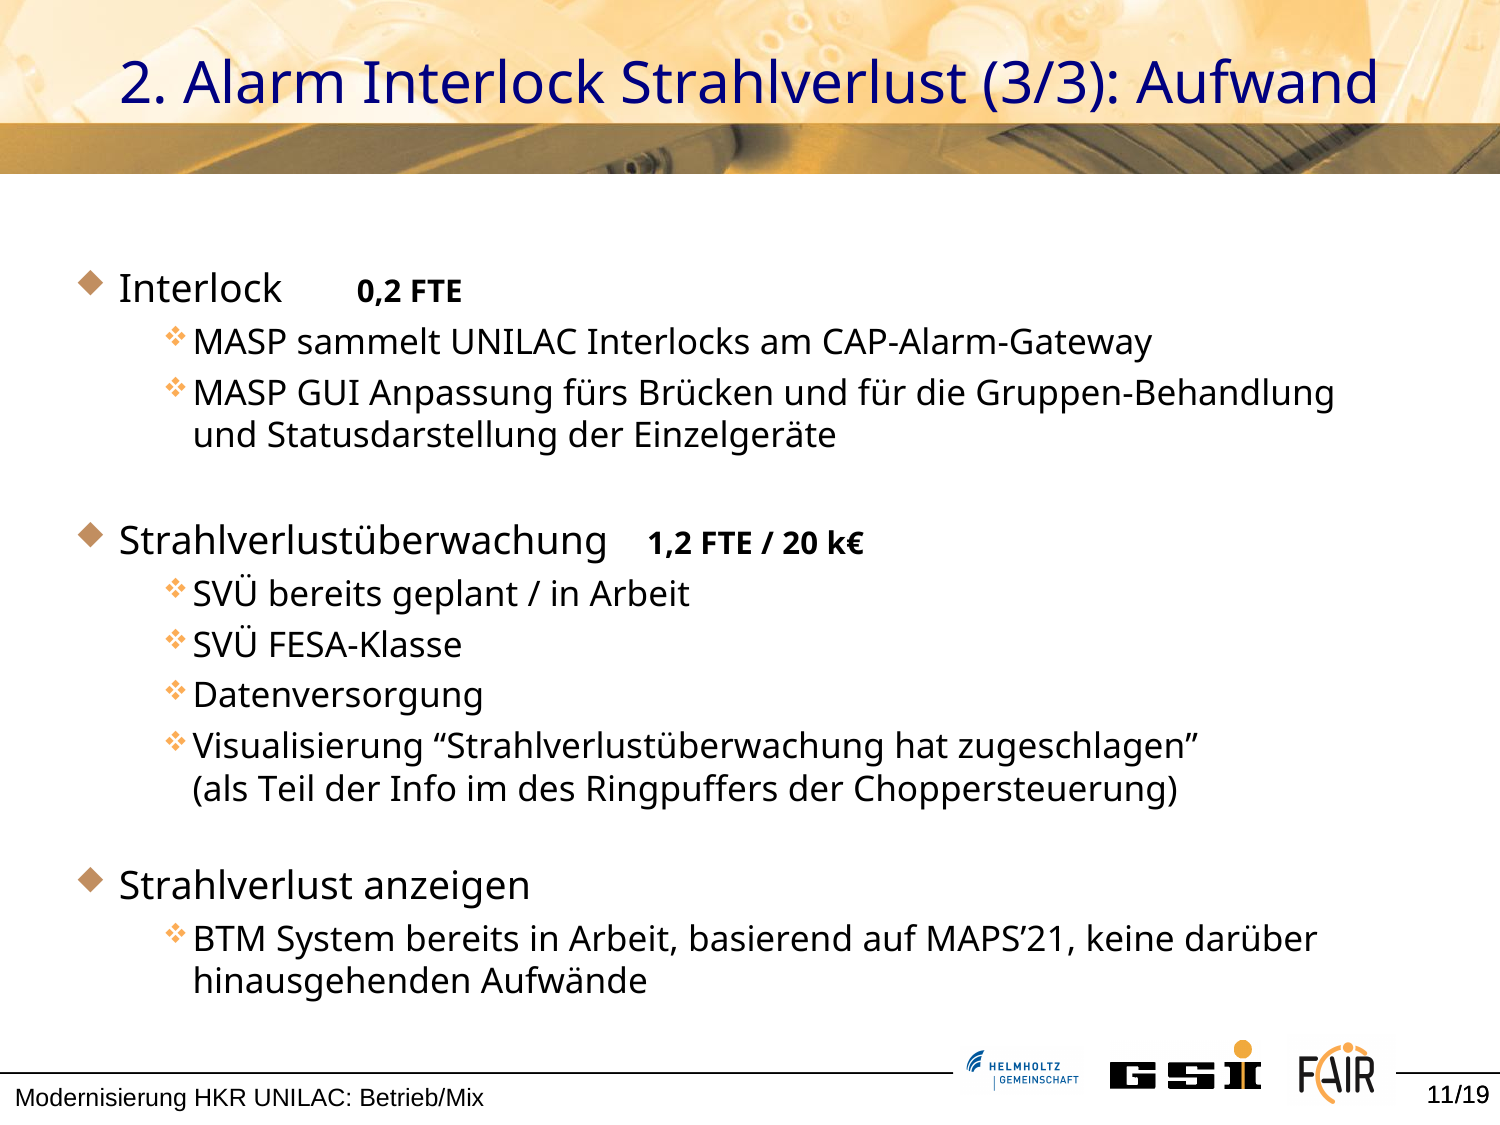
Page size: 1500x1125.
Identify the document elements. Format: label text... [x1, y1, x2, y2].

picture [1110, 1040, 1261, 1089]
picture [960, 1046, 1084, 1095]
list Interlock 0,2 FTE MASP sammelt UNILAC Interlocks am CAP-Alarm-Gateway MASP GUI Anpassung fürs Brücken und für die Gruppen-Behandlung und Statusdarstellung der Einzelgeräte Strahlverlustüberwachung 1,2 FTE / 20 k€ SVÜ bereits geplant / in Arbeit SVÜ FESA-Klasse Datenversorgung Visualisierung “Strahlverlustüberwachung hat zugeschlagen” (als Teil der Info im des Ringpuffers der Choppersteuerung) Strahlverlust anzeigen BTM System bereits in Arbeit, basierend auf MAPS’21, keine darüber hinausgehenden Aufwände [75, 263, 1500, 1006]
title 2. Alarm Interlock Strahlverlust (3/3): Aufwand [0, 0, 1500, 174]
picture [1287, 1034, 1396, 1106]
